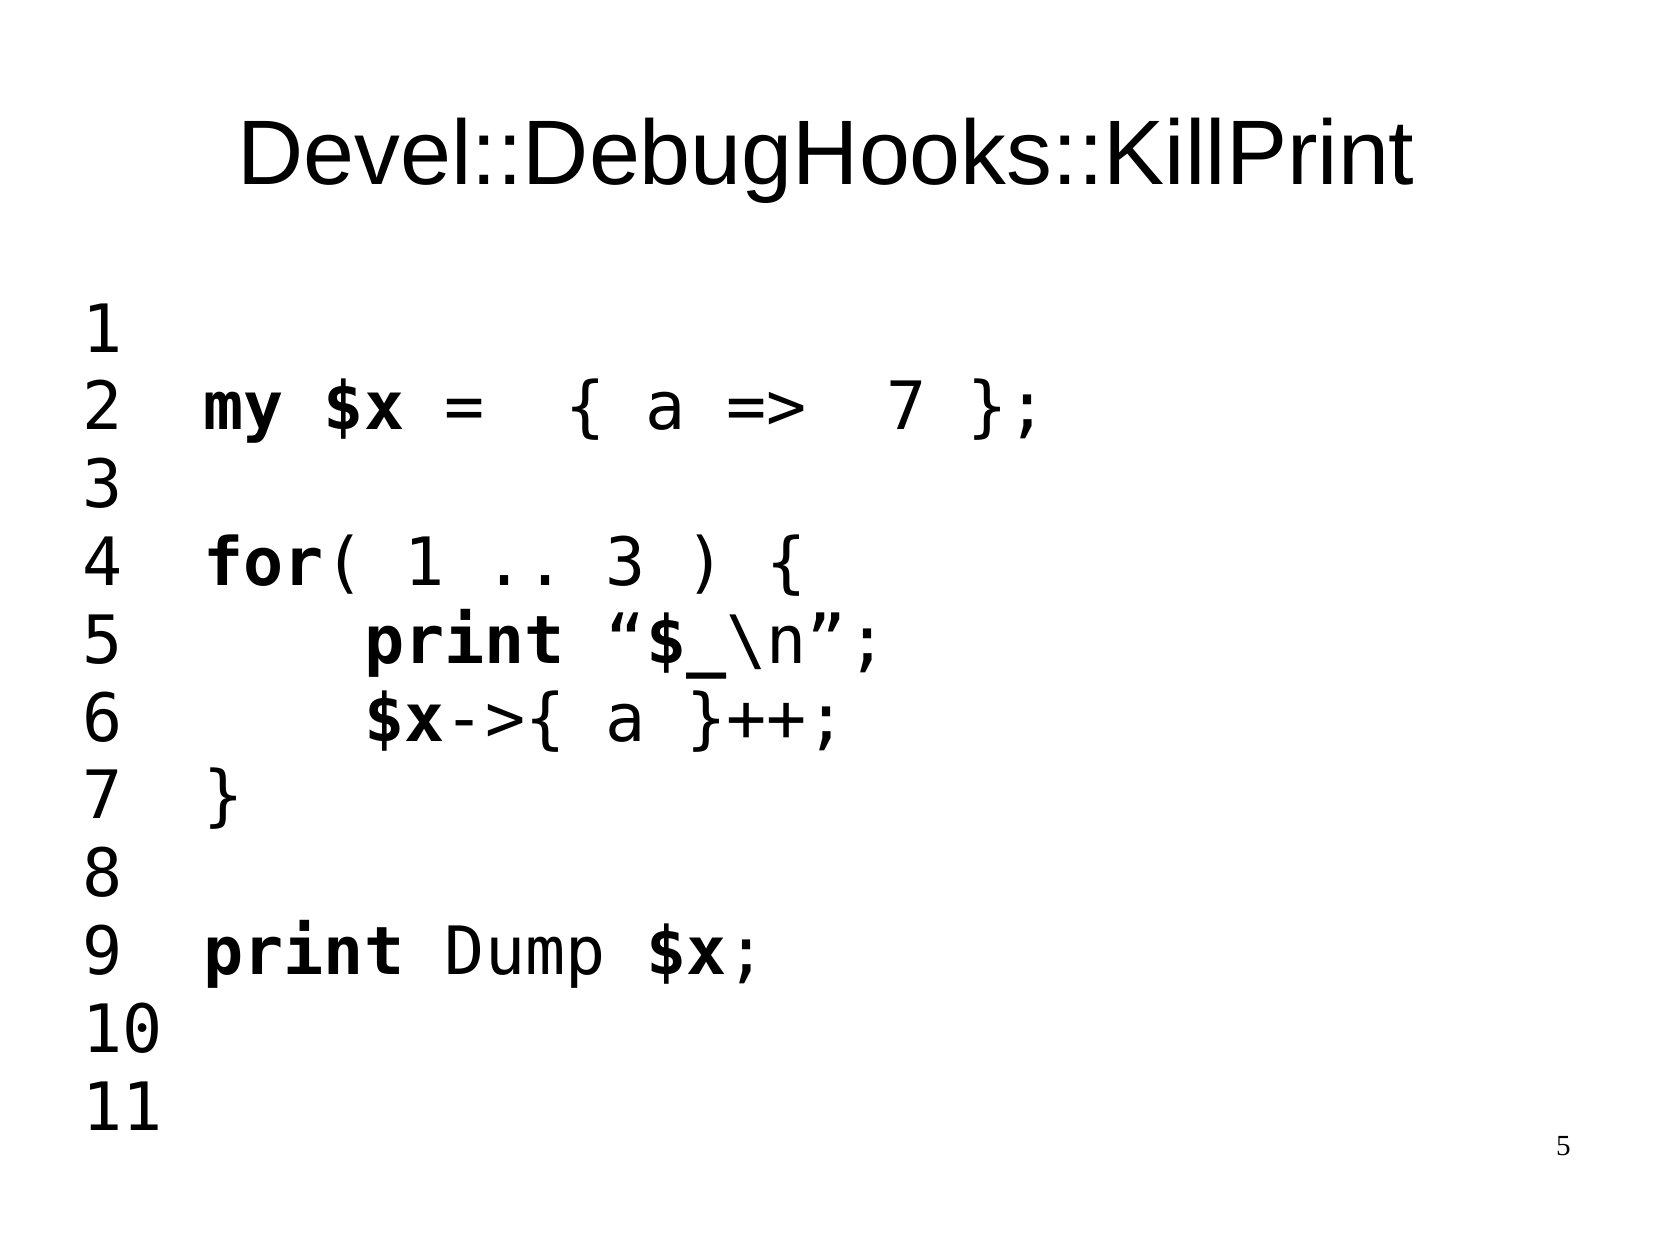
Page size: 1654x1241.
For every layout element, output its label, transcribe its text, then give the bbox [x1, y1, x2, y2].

subtitle 1 2 my $x = { a => 7 }; 3 4 for( 1 .. 3 ) { 5 print “$_\n”; 6 $x->{ a }++; 7 } 8 9 print Dump $x; 10 11 [82, 290, 1571, 1158]
title Devel::DebugHooks::KillPrint [82, 49, 1571, 257]
